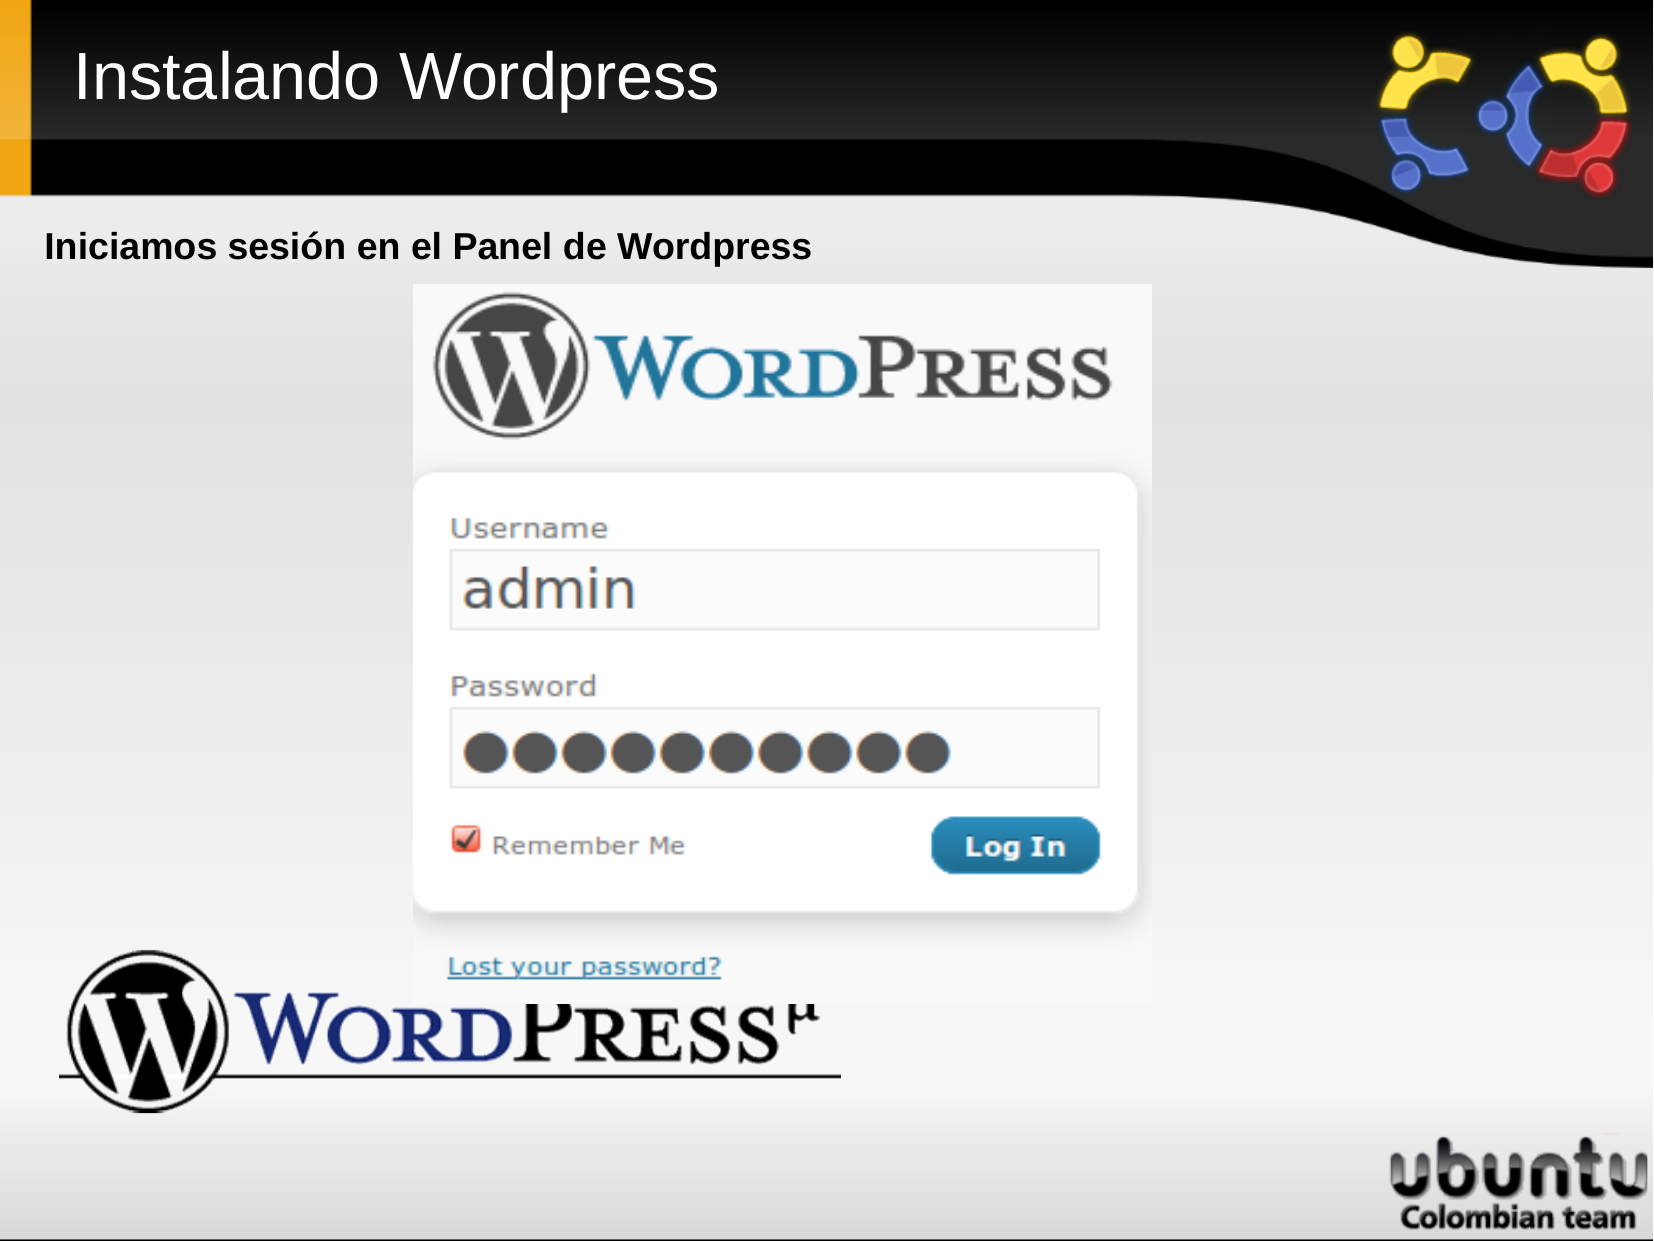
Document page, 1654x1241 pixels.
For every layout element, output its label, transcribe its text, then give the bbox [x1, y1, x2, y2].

text_box Iniciamos sesión en el Panel de Wordpress [29, 218, 1447, 275]
picture [0, 0, 1654, 1241]
text_box Instalando Wordpress [59, 31, 1300, 122]
